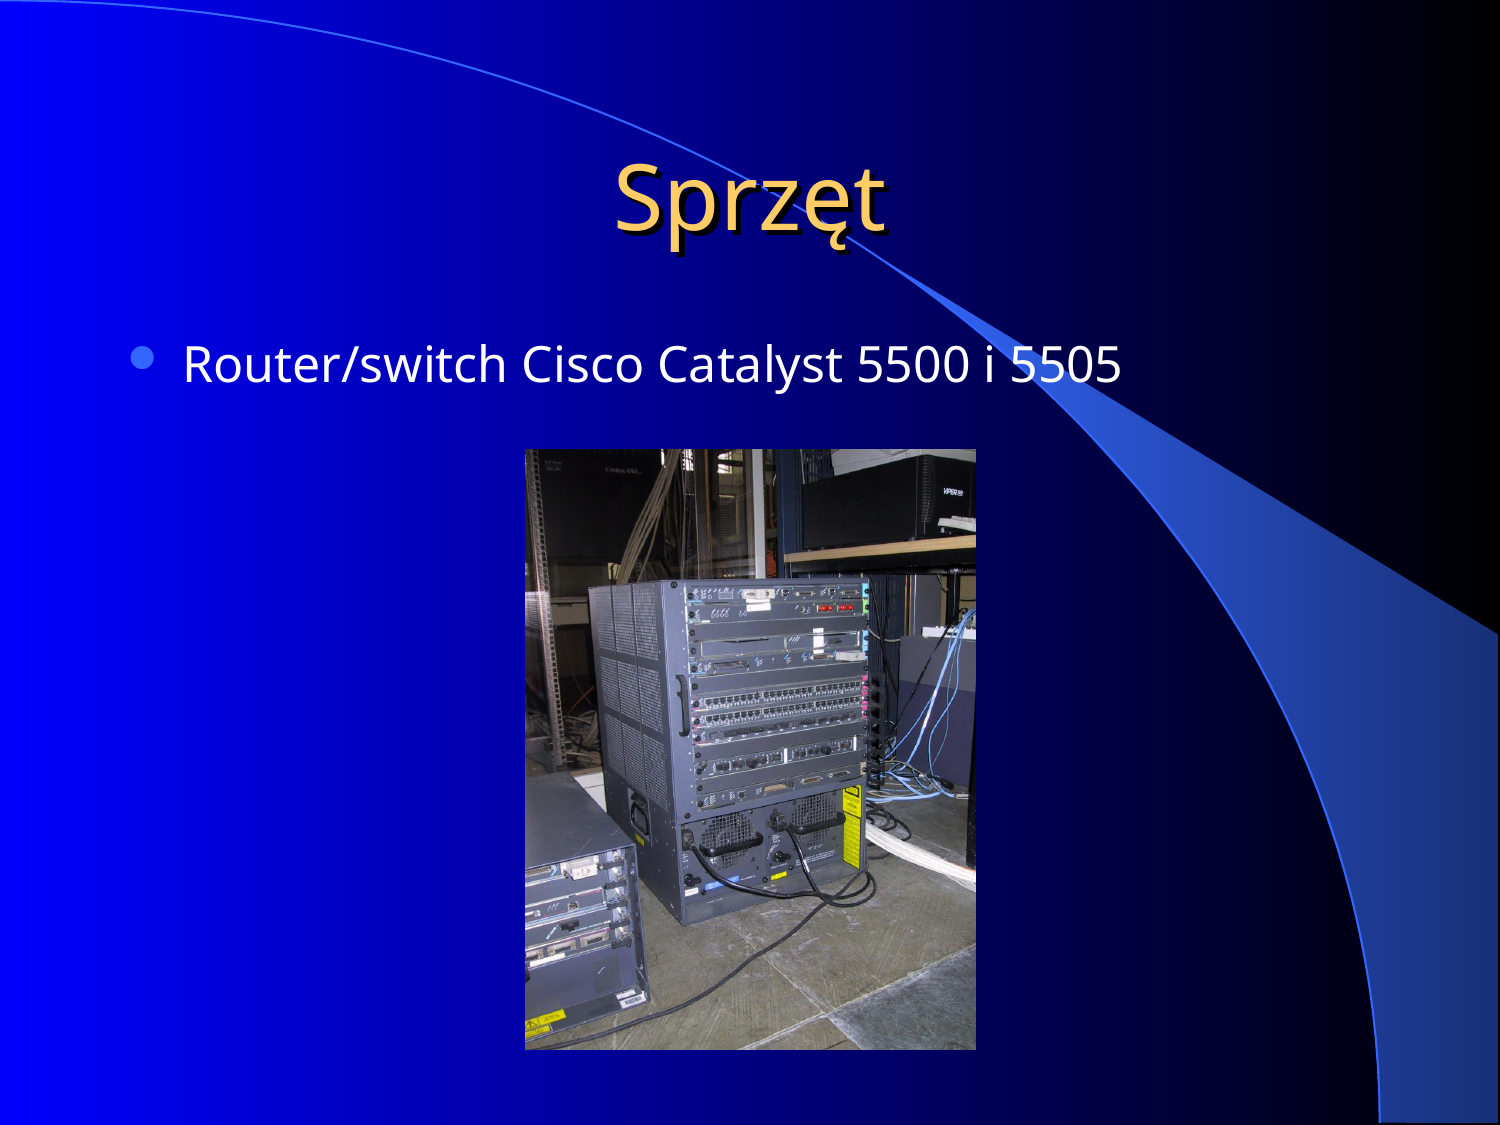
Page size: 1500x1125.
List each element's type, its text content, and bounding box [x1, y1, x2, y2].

title Sprzęt [112, 99, 1388, 288]
picture [525, 449, 976, 1051]
text_box Router/switch Cisco Catalyst 5500 i 5505 [112, 324, 1388, 1001]
